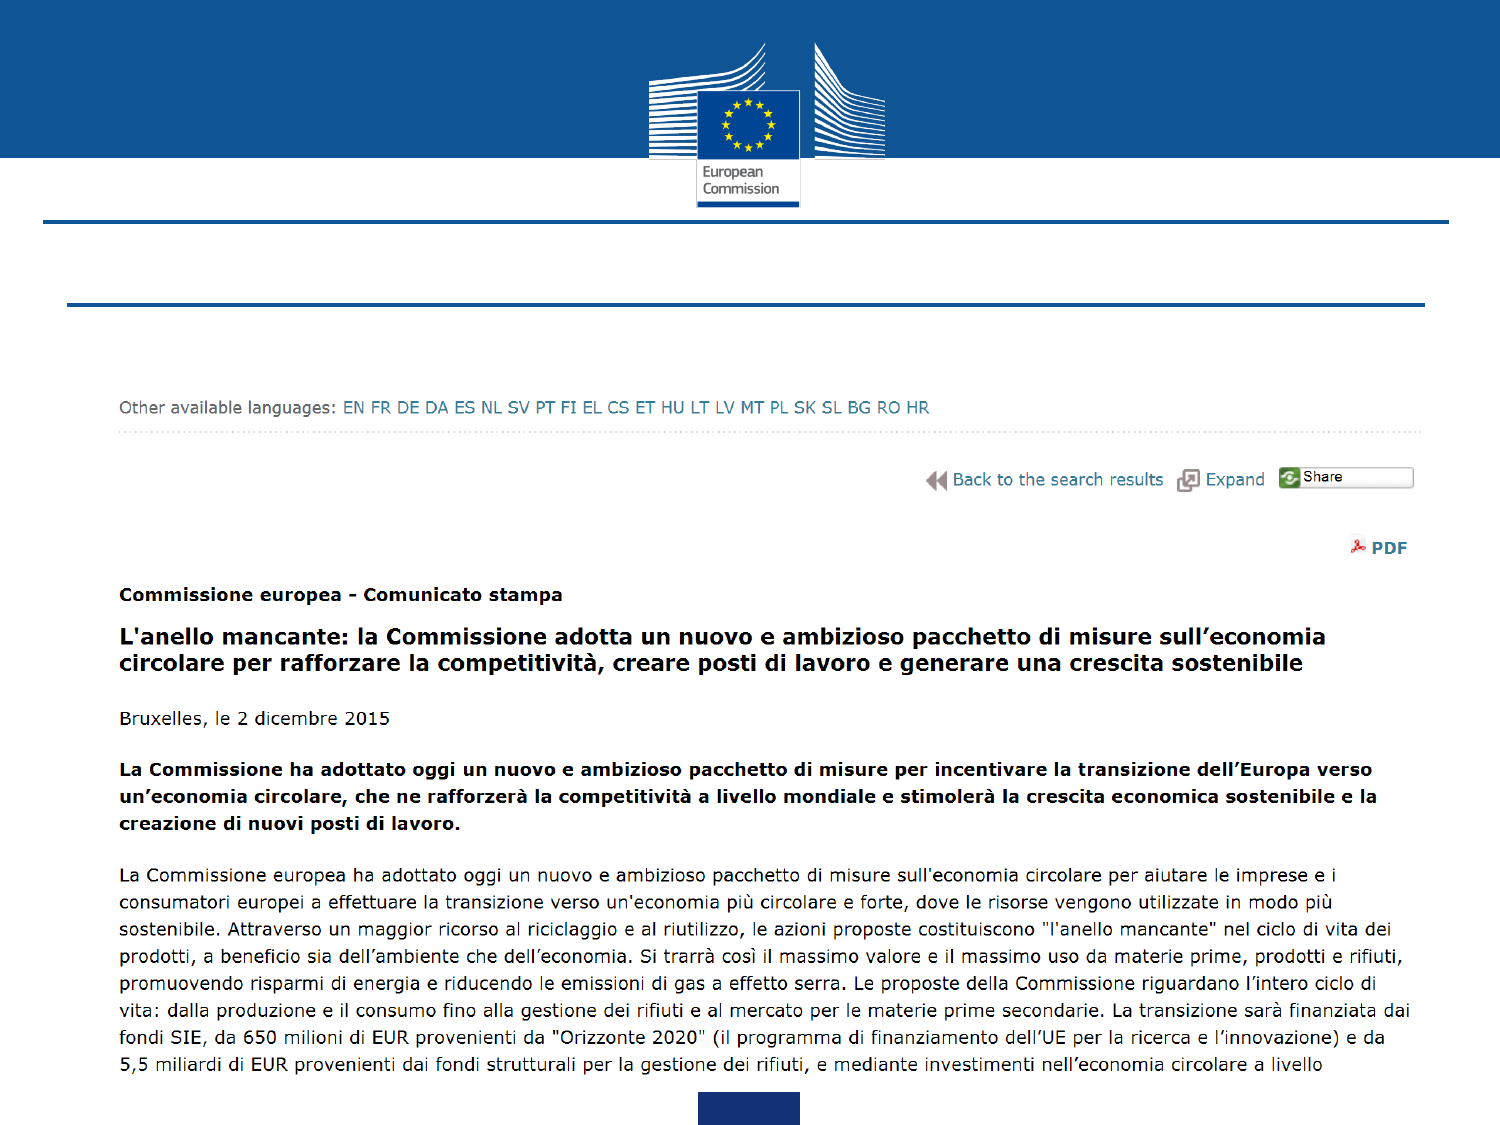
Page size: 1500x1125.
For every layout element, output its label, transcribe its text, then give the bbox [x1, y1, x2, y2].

picture [649, 42, 885, 189]
text_box COMUNICATI STAMPA [84, 189, 1430, 220]
picture [118, 397, 1431, 1077]
text_box COMUNICATI STAMPA [84, 224, 1430, 344]
